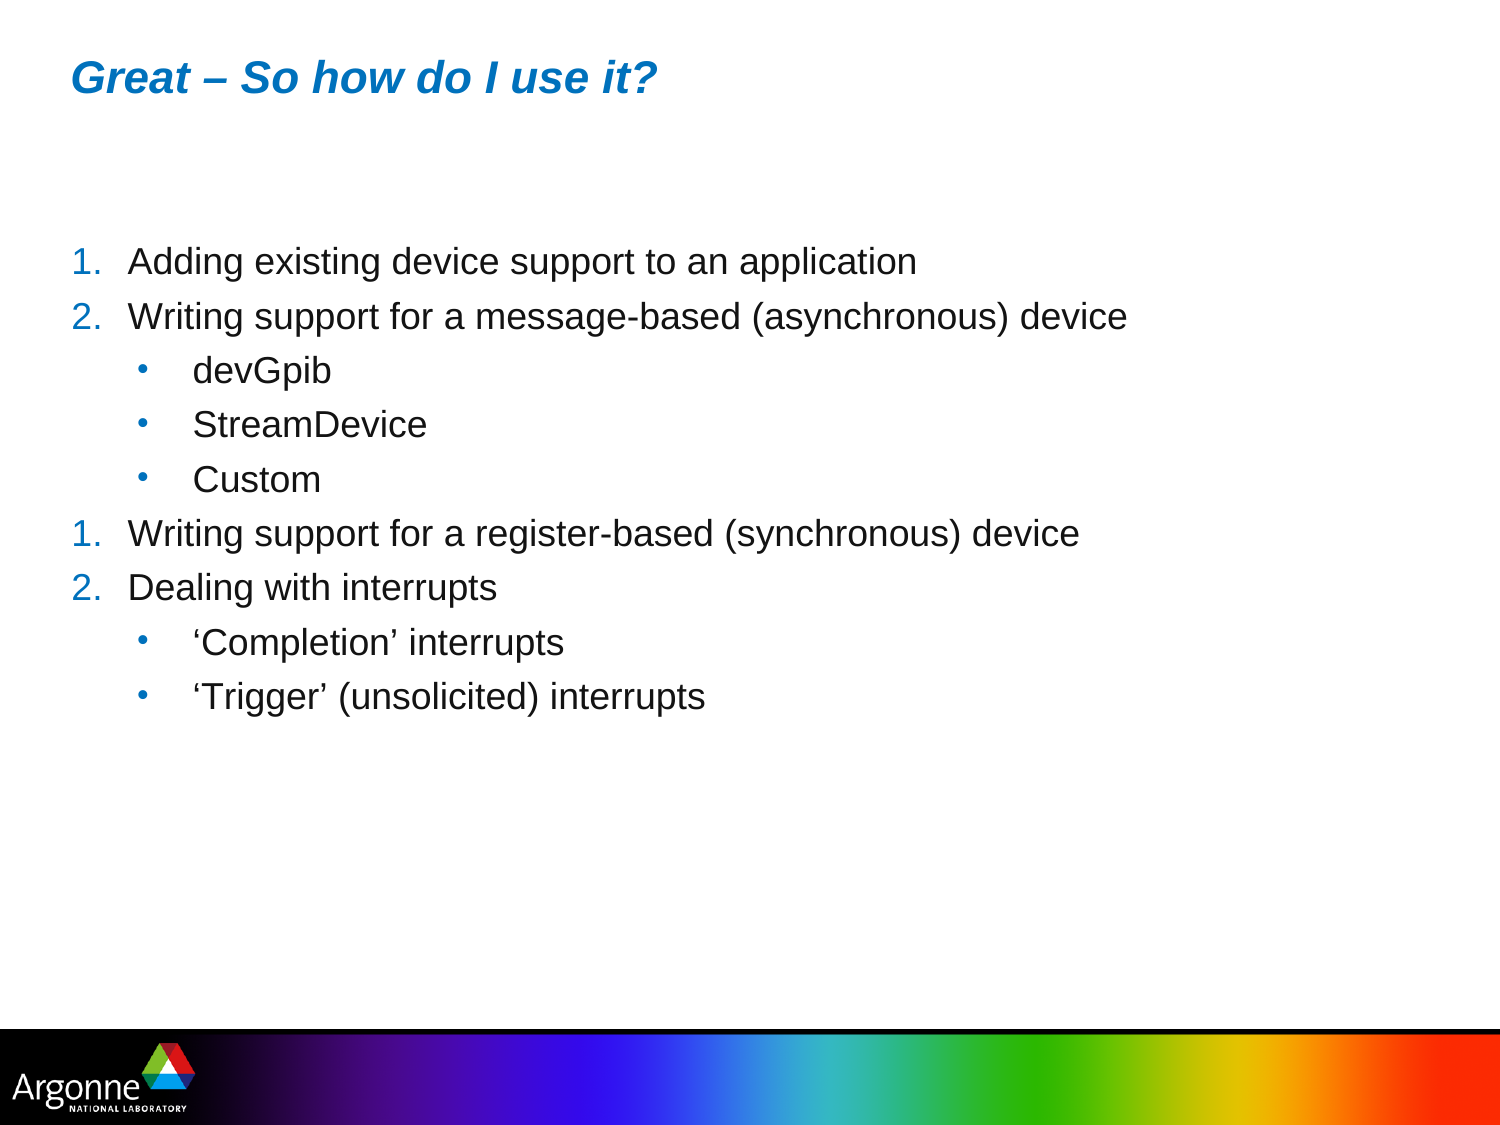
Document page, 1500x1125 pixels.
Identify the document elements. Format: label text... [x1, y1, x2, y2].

list Adding existing device support to an application Writing support for a message-based (asynchronous) device devGpib StreamDevice Custom Writing support for a register-based (synchronous) device Dealing with interrupts ‘Completion’ interrupts ‘Trigger’ (unsolicited) interrupts [56, 229, 1359, 726]
picture [0, 1029, 1500, 1125]
title Great – So how do I use it? [55, 54, 1361, 112]
